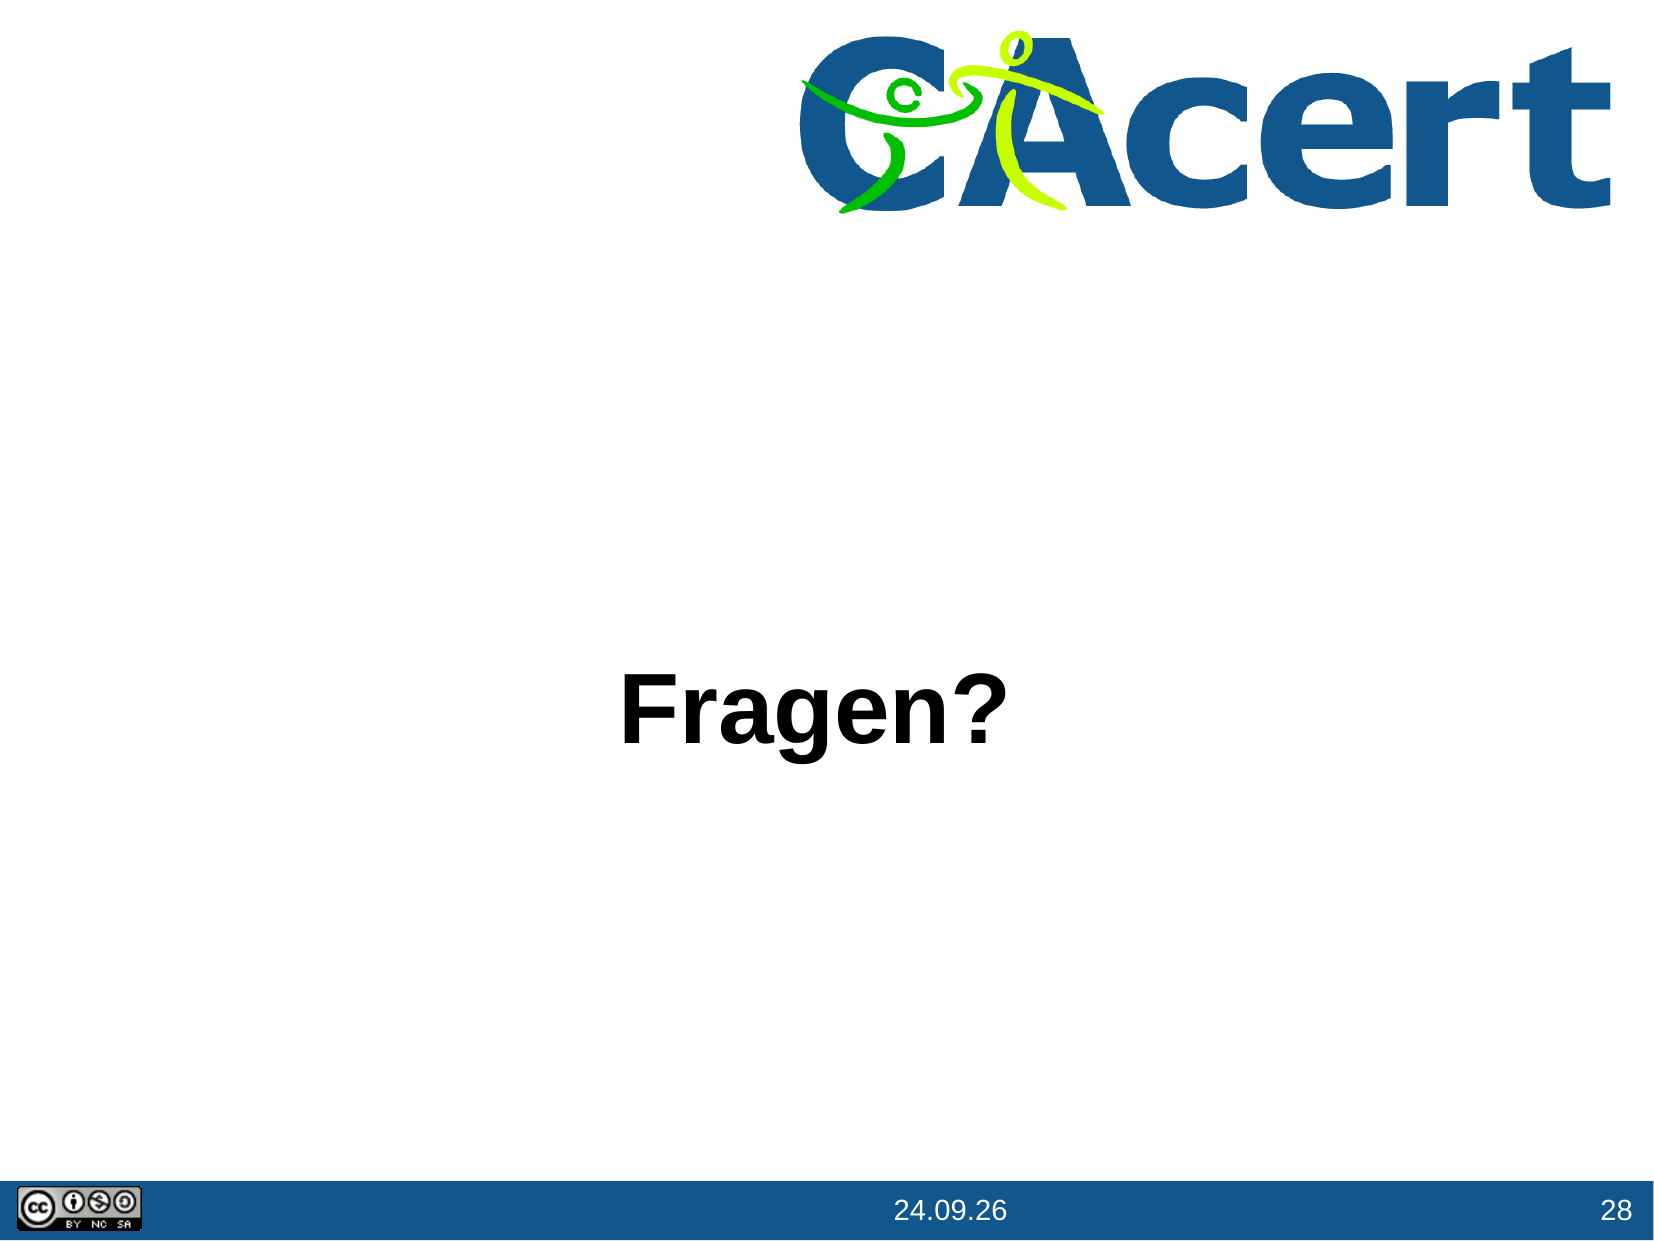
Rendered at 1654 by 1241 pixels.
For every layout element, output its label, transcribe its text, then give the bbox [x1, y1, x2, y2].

picture [17, 1186, 142, 1231]
title Fragen? [70, 295, 1560, 1123]
picture [797, 27, 1613, 215]
